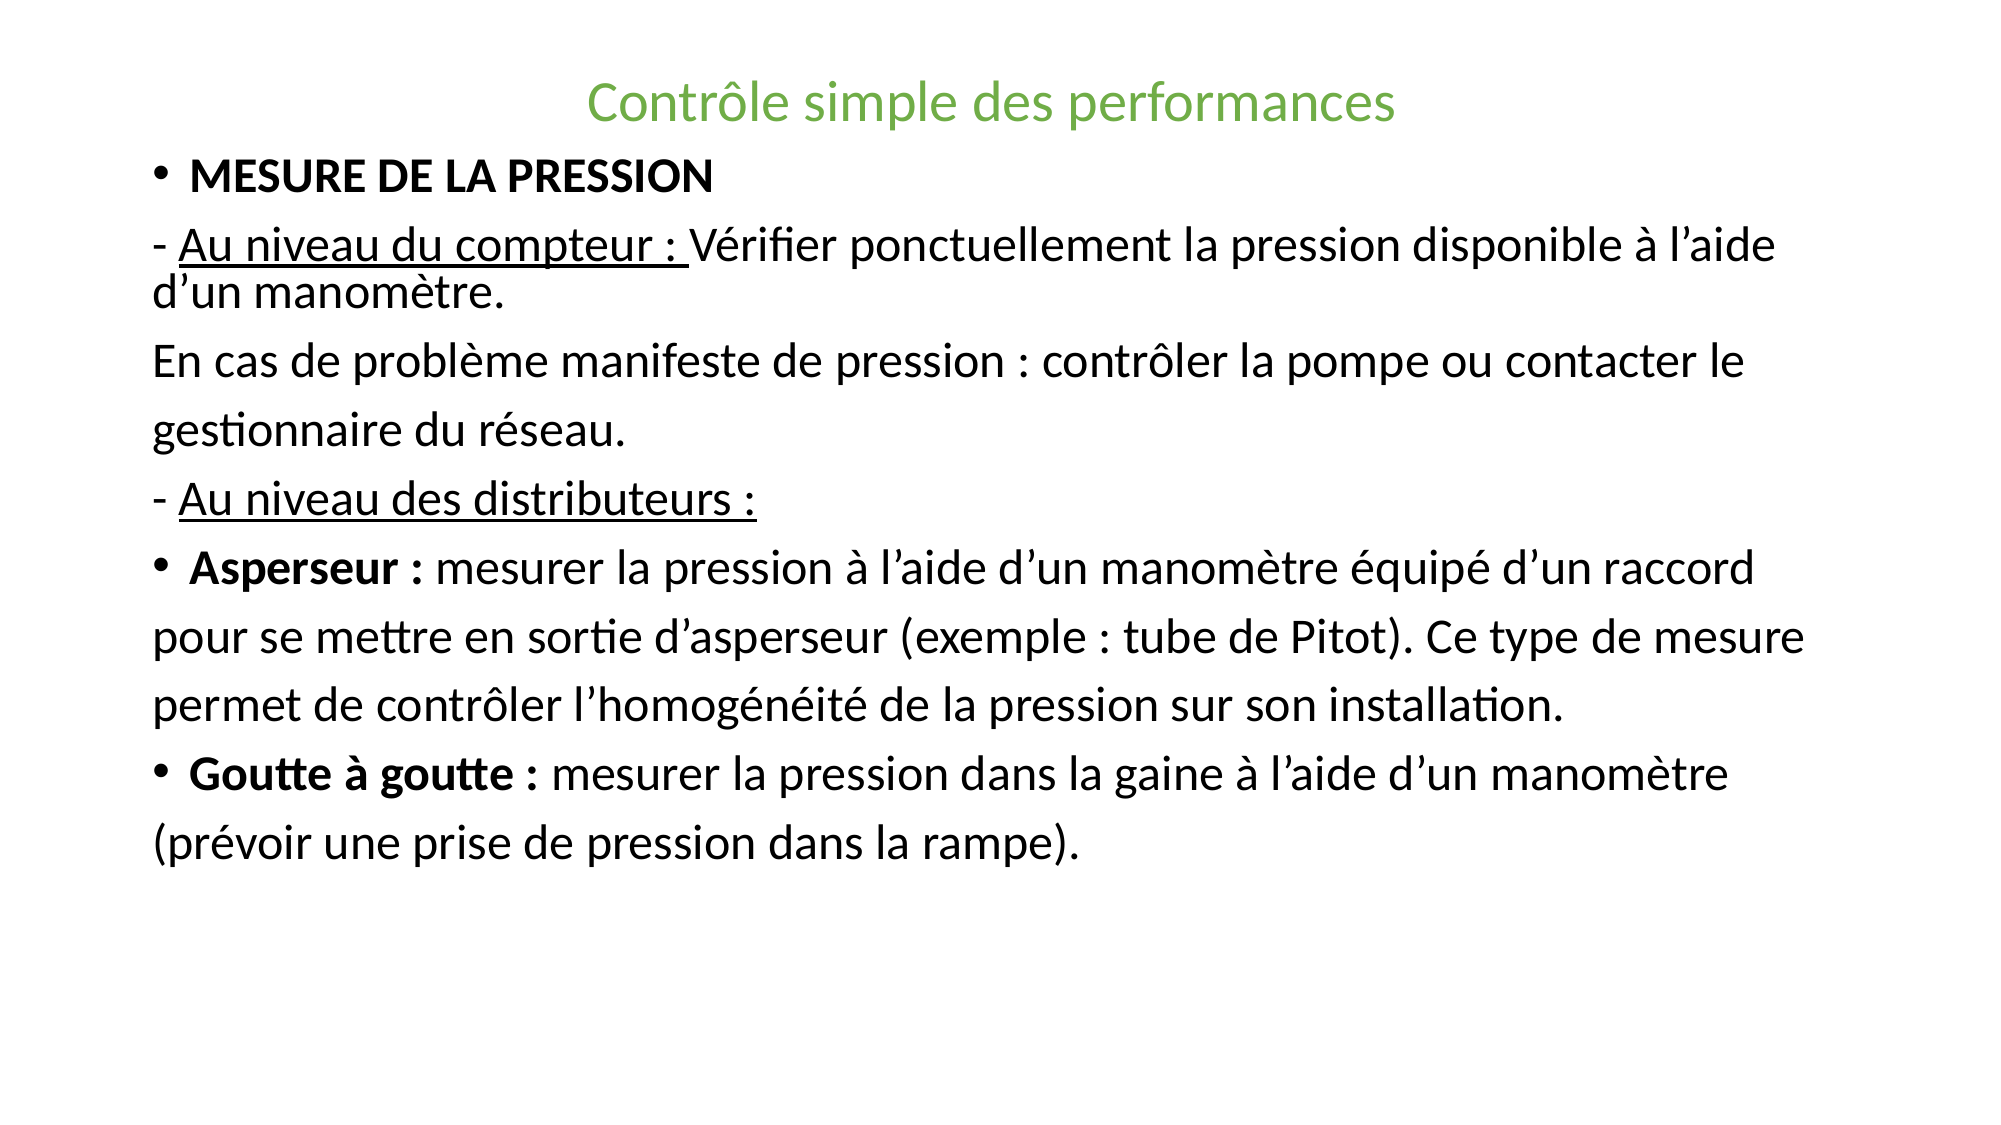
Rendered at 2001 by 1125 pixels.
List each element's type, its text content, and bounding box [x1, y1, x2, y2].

list Contrôle simple des performances MESURE DE LA PRESSION - Au niveau du compteur : Vérifier ponctuellement la pression disponible à l’aide d’un manomètre. En cas de problème manifeste de pression : contrôler la pompe ou contacter le gestionnaire du réseau. - Au niveau des distributeurs : Asperseur : mesurer la pression à l’aide d’un manomètre équipé d’un raccord pour se mettre en sortie d’asperseur (exemple : tube de Pitot). Ce type de mesure permet de contrôler l’homogénéité de la pression sur son installation. Goutte à goutte : mesurer la pression dans la gaine à l’aide d’un manomètre (prévoir une prise de pression dans la rampe). [137, 69, 1863, 1014]
